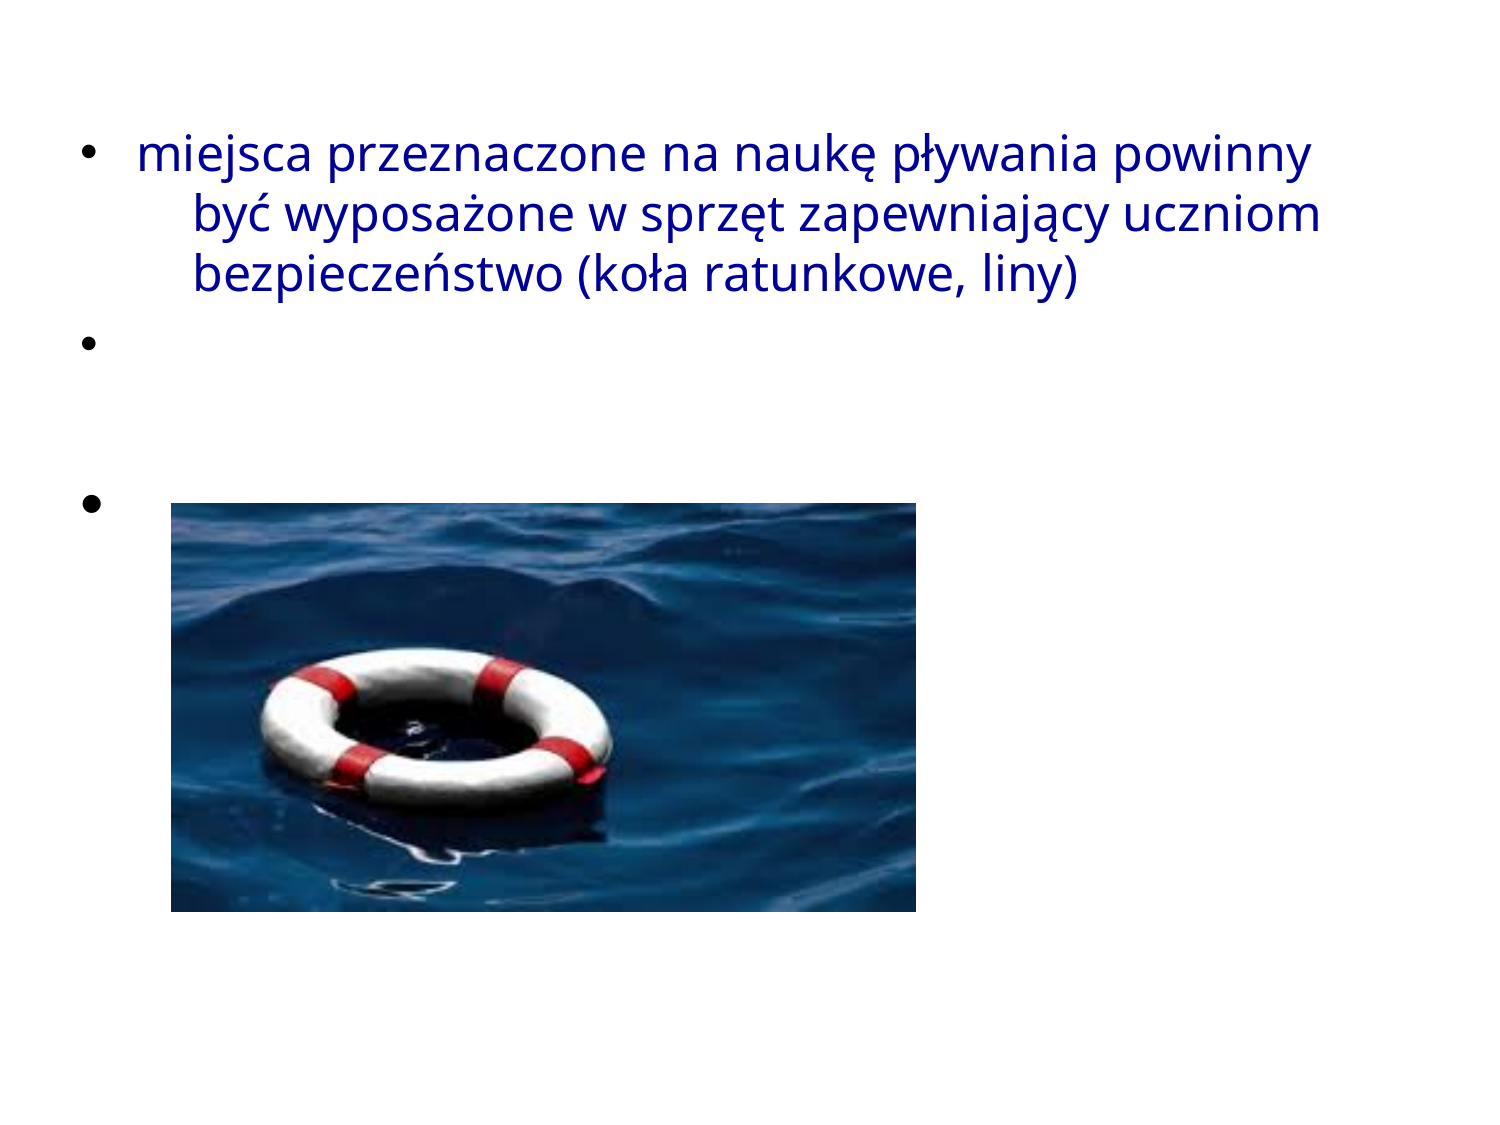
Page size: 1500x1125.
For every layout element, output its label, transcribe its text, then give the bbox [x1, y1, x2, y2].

list miejsca przeznaczone na naukę pływania powinny być wyposażone w sprzęt zapewniający uczniom bezpieczeństwo (koła ratunkowe, liny) [64, 113, 1415, 857]
picture [171, 503, 916, 912]
